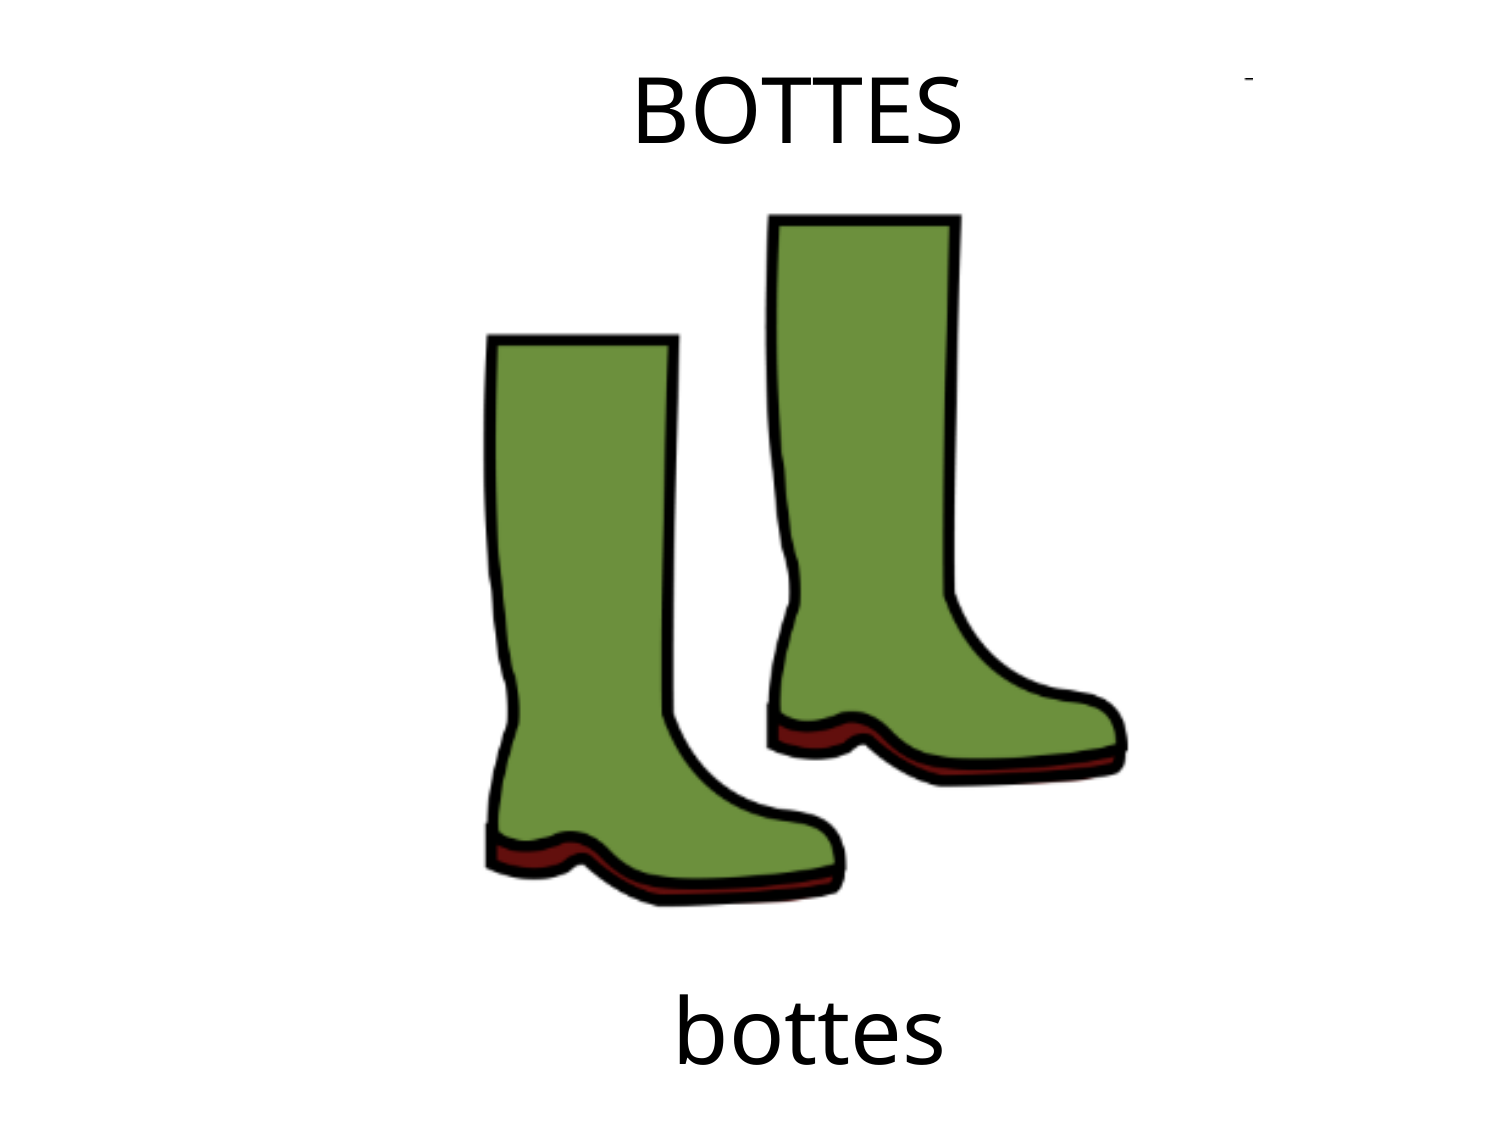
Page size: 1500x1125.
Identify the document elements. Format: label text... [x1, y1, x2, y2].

picture [372, 171, 1253, 964]
text_box bottes [206, 964, 1414, 1092]
title BOTTES [194, 42, 1402, 171]
